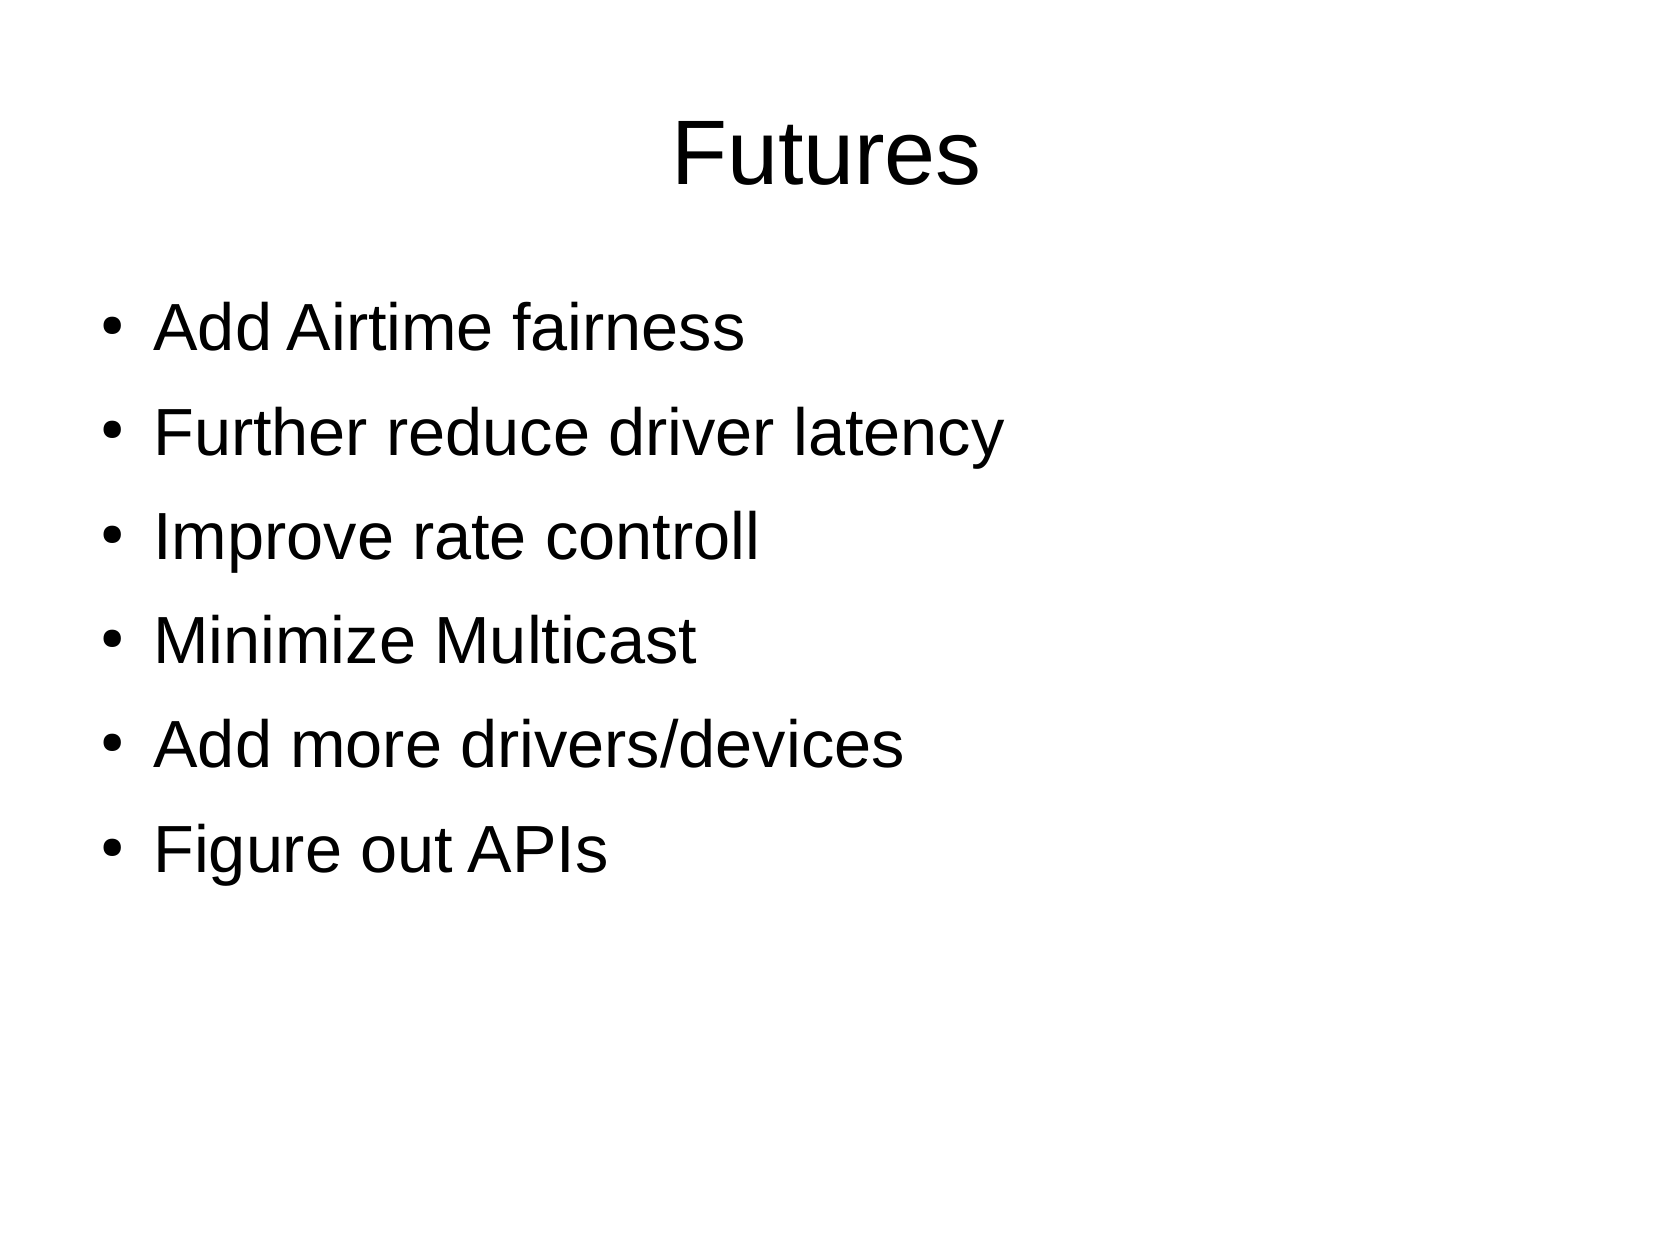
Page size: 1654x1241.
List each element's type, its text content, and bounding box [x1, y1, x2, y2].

title Futures [82, 49, 1571, 257]
list Add Airtime fairness Further reduce driver latency Improve rate controll Minimize Multicast Add more drivers/devices Figure out APIs [82, 290, 1571, 1010]
